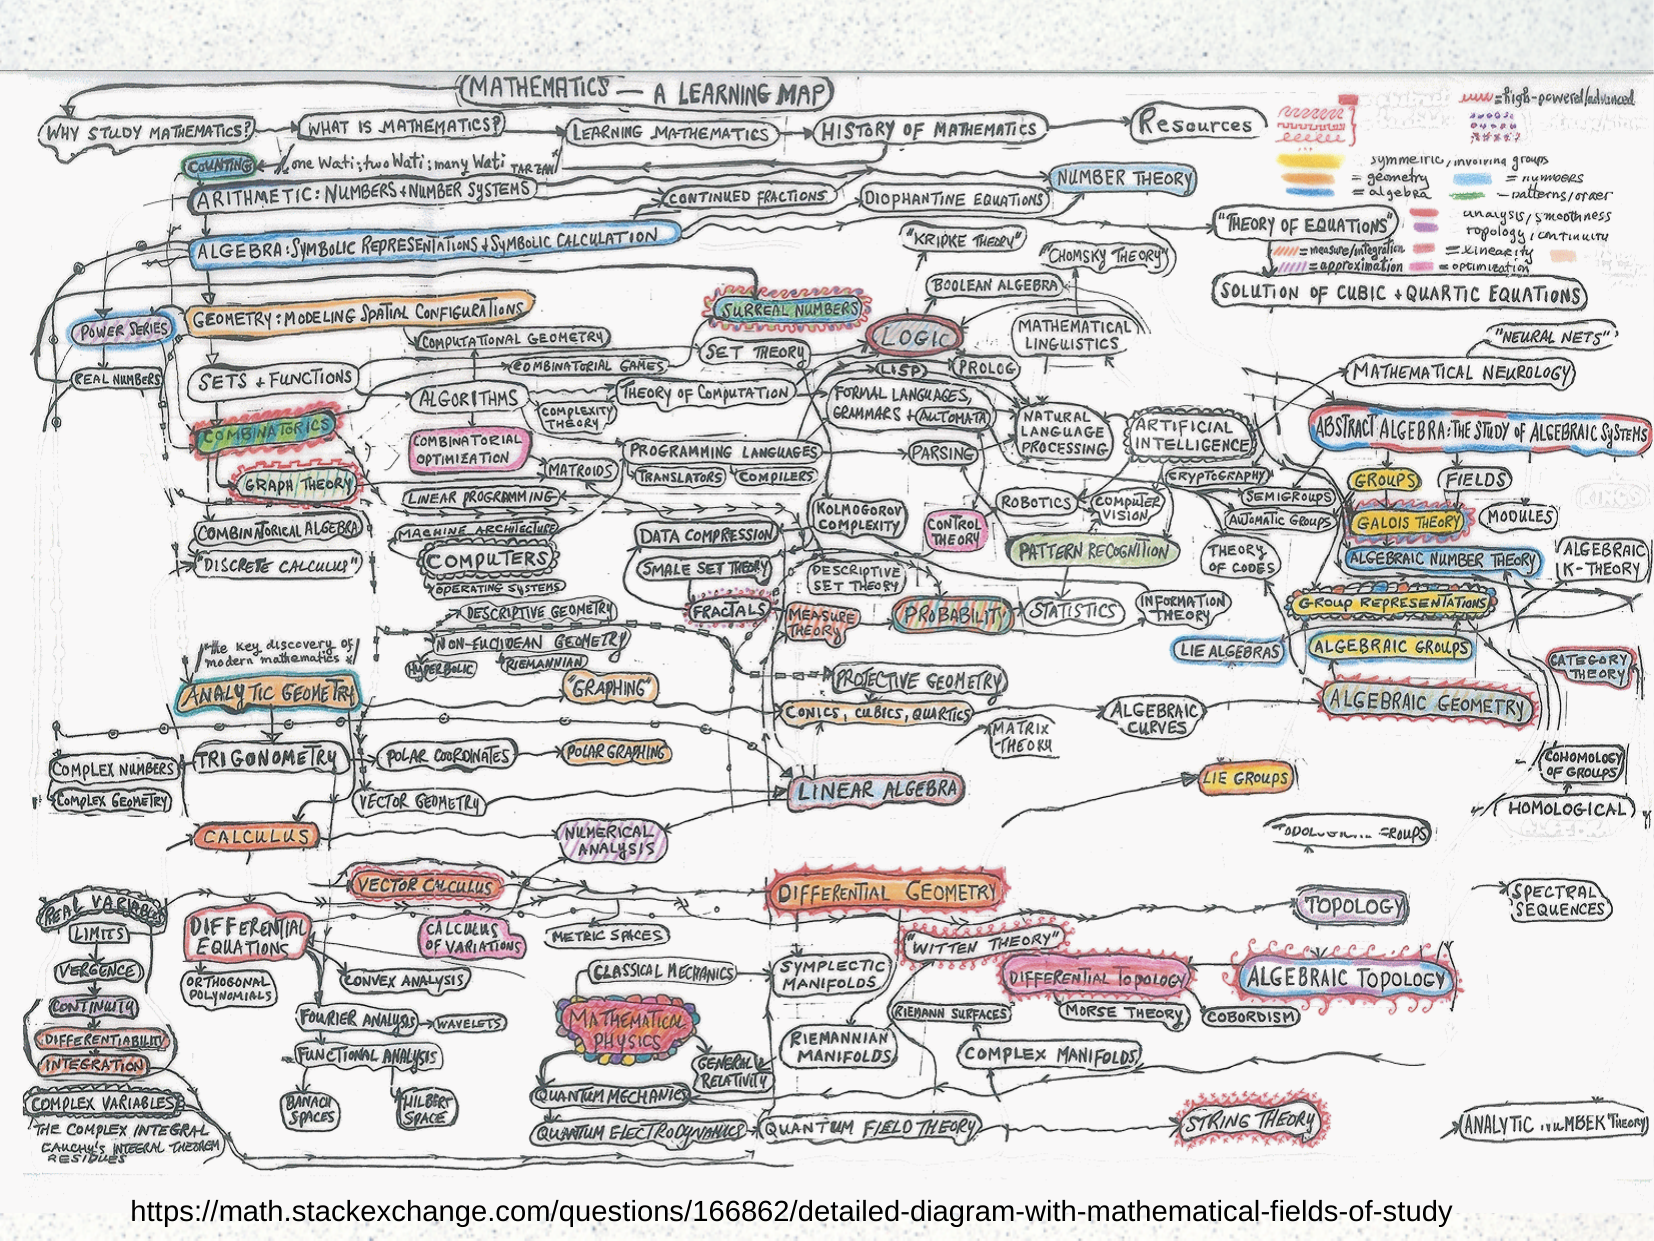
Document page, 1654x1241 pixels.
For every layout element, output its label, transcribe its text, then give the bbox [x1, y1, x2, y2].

text_box https://math.stackexchange.com/questions/166862/detailed-diagram-with-mathematical-fields-of-study [115, 1187, 1654, 1241]
picture [0, 70, 1654, 1213]
